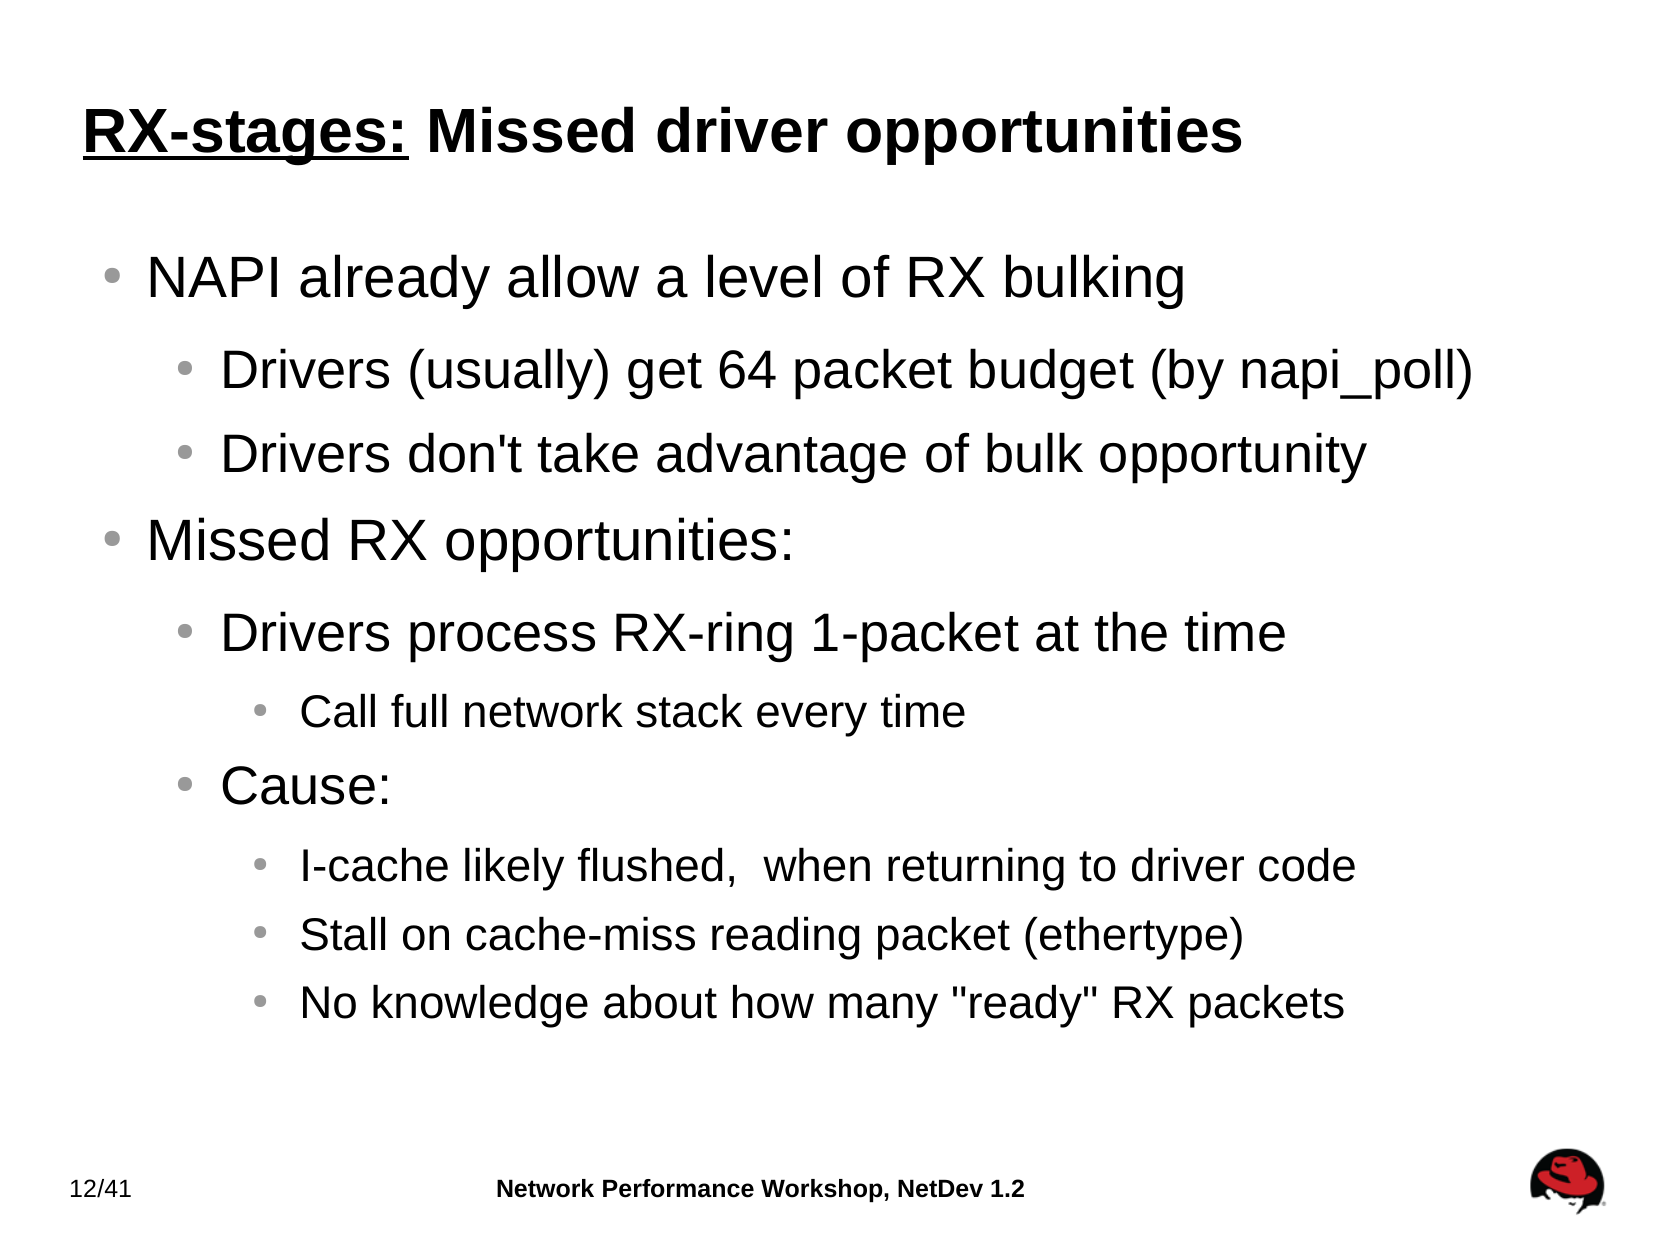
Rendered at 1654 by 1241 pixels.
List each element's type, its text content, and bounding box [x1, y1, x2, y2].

list NAPI already allow a level of RX bulking Drivers (usually) get 64 packet budget (by napi_poll) Drivers don't take advantage of bulk opportunity Missed RX opportunities: Drivers process RX-ring 1-packet at the time Call full network stack every time Cause: I-cache likely flushed, when returning to driver code Stall on cache-miss reading packet (ethertype) No knowledge about how many "ready" RX packets [86, 244, 1575, 1039]
picture [1529, 1146, 1612, 1224]
title RX-stages: Missed driver opportunities [82, 37, 1571, 226]
